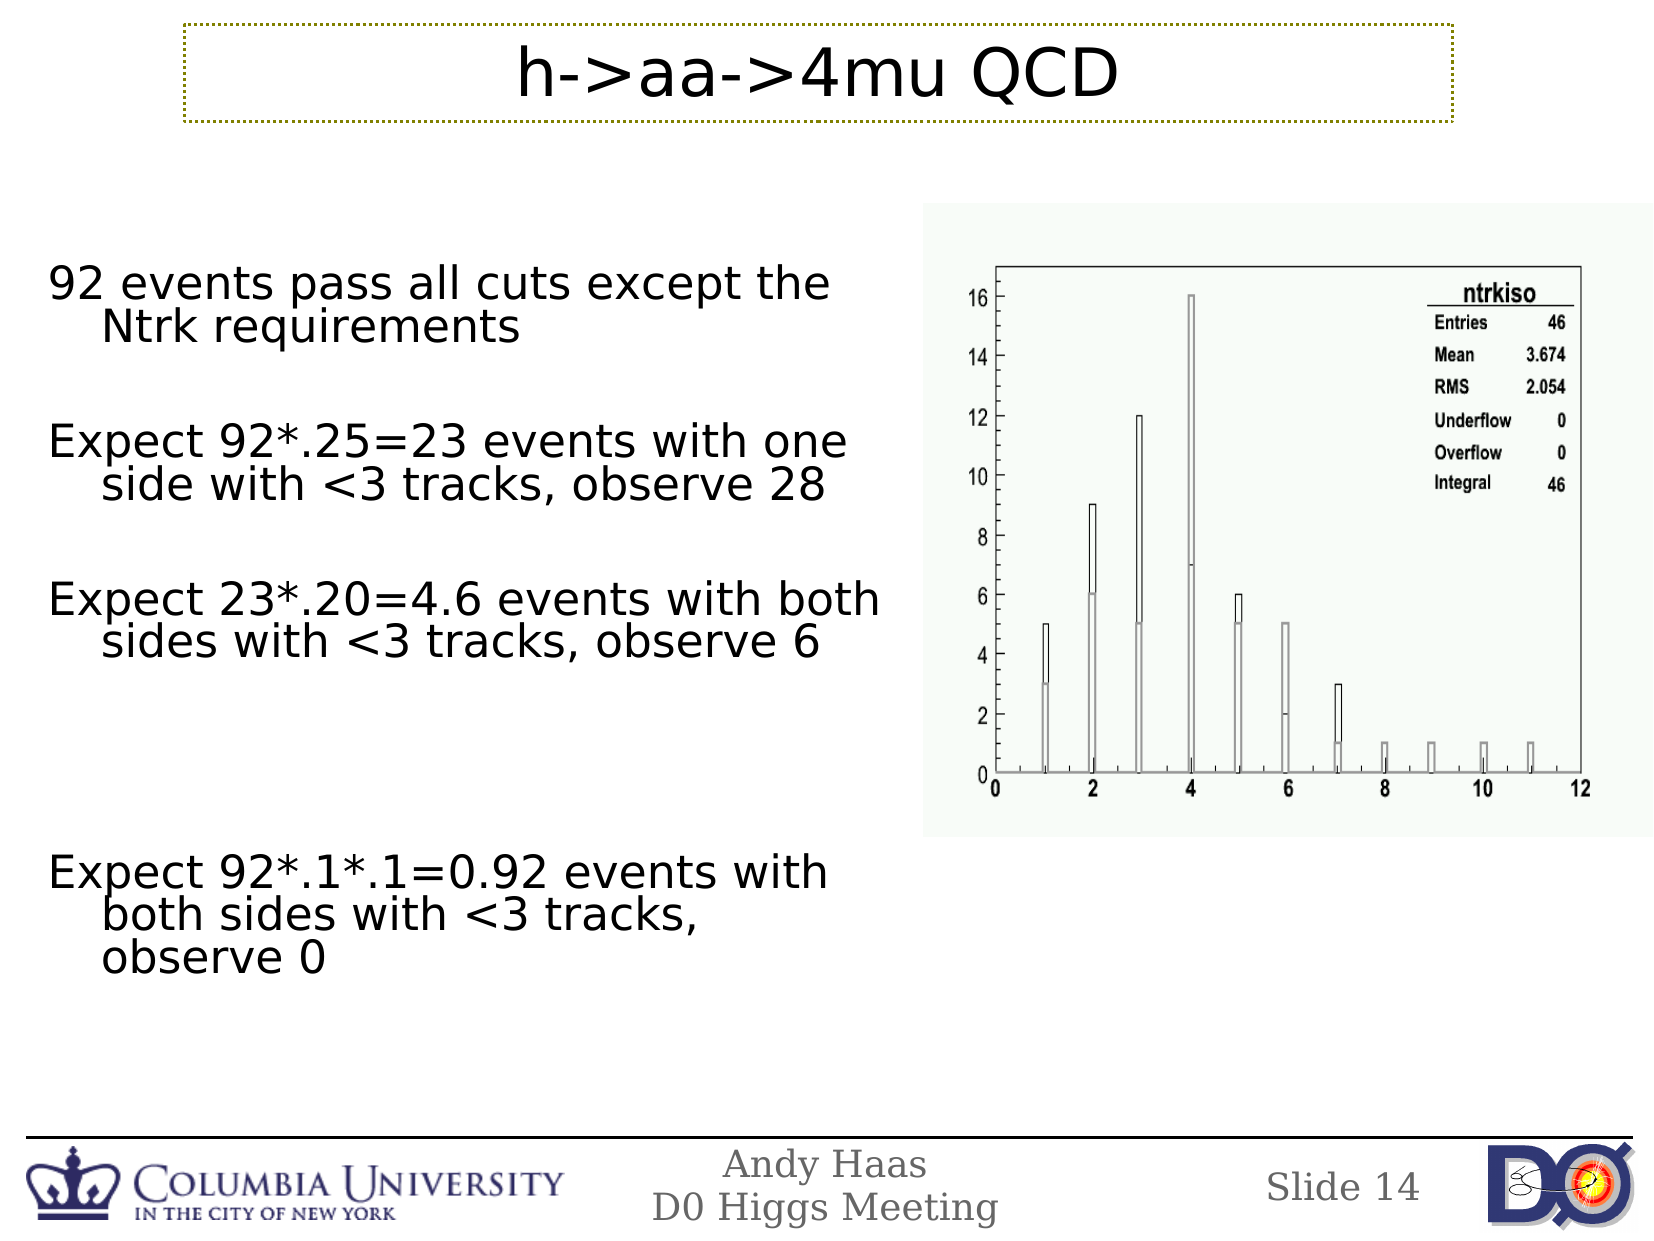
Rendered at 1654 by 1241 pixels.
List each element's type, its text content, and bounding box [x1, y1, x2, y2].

picture [923, 203, 1654, 837]
picture [1479, 1140, 1639, 1233]
list 92 events pass all cuts except the Ntrk requirements Expect 92*.25=23 events with one side with <3 tracks, observe 28 Expect 23*.20=4.6 events with both sides with <3 tracks, observe 6 Expect 92*.1*.1=0.92 events with both sides with <3 tracks, observe 0 [30, 140, 914, 1125]
picture [26, 1146, 565, 1220]
title h->aa->4mu QCD [184, 24, 1453, 122]
